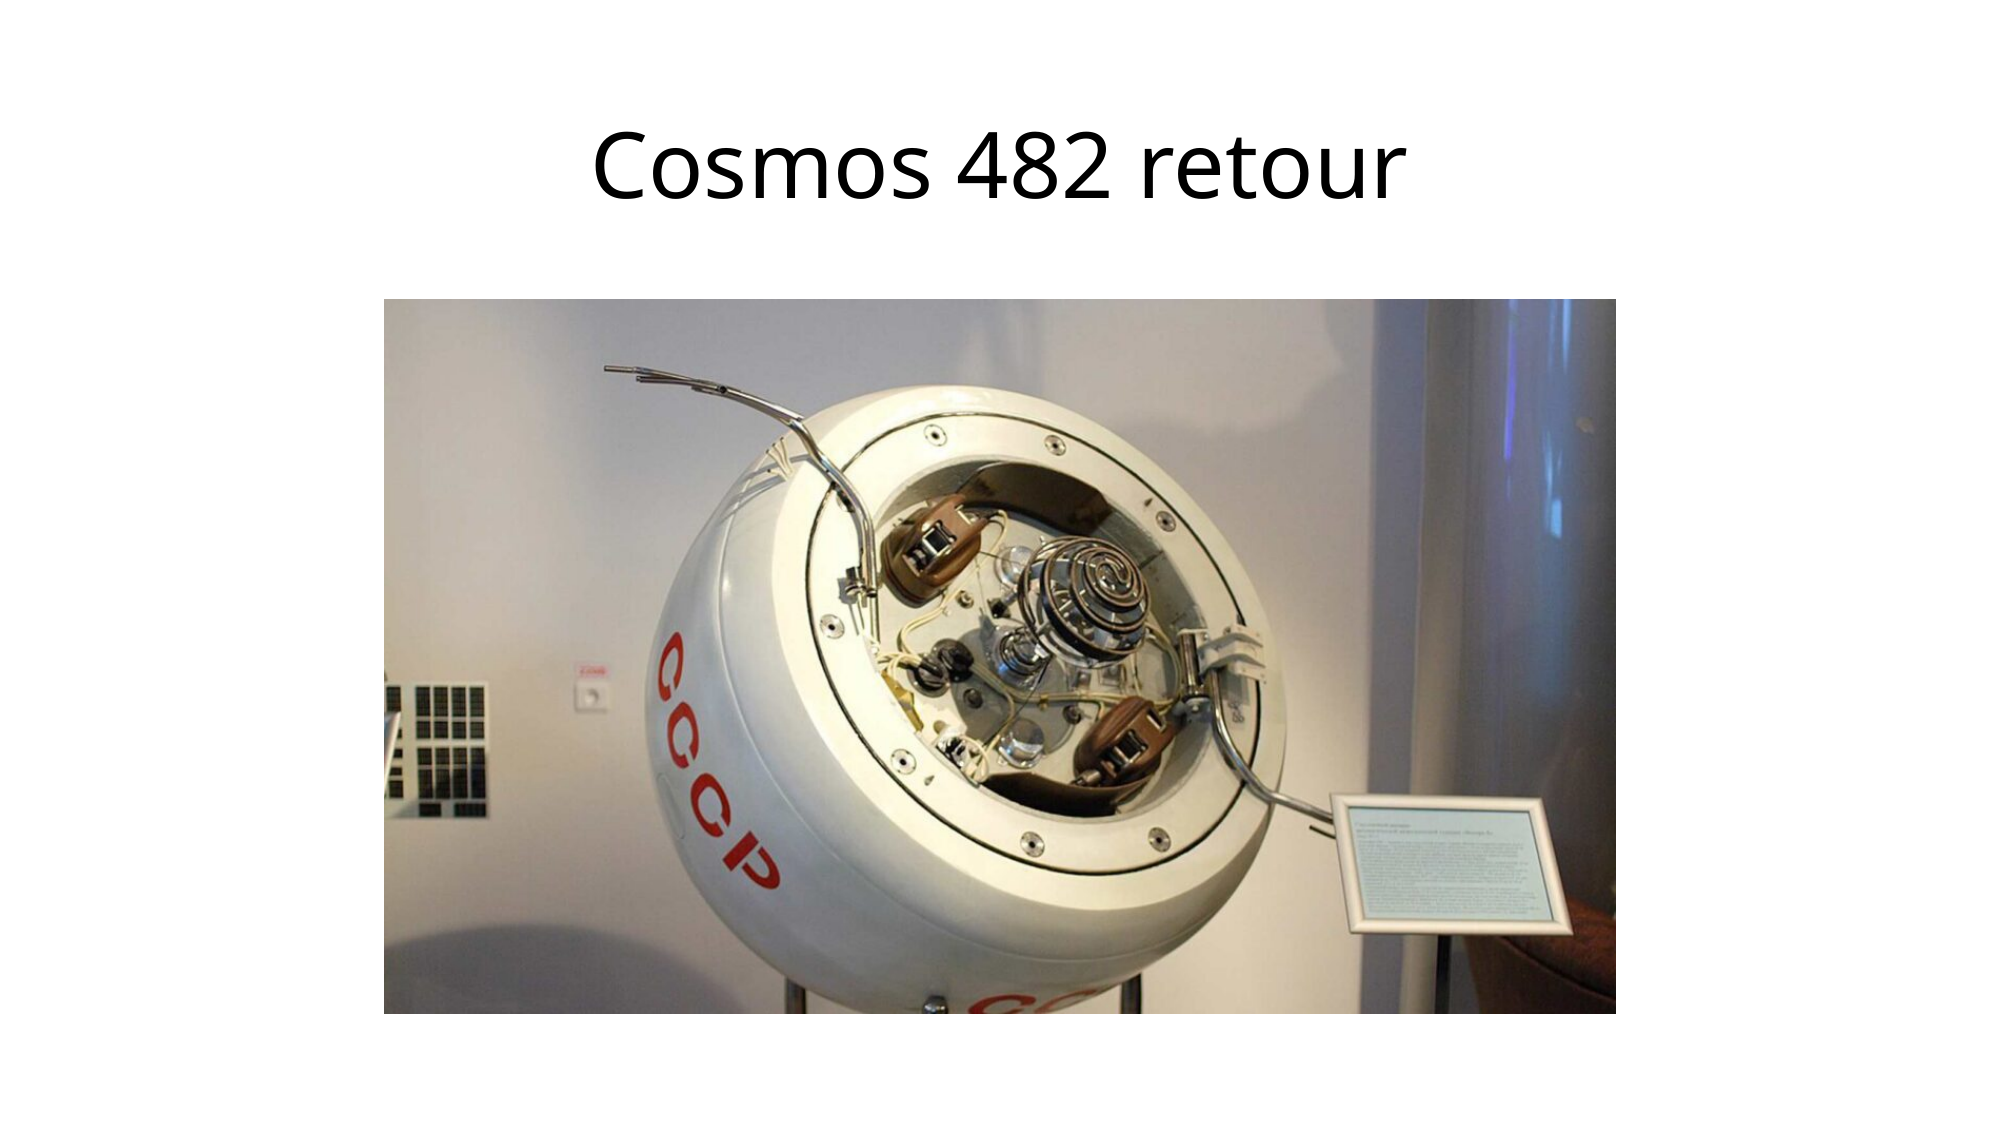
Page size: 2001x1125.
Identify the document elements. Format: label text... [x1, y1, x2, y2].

picture [384, 299, 1616, 1014]
title Cosmos 482 retour [137, 59, 1863, 278]
